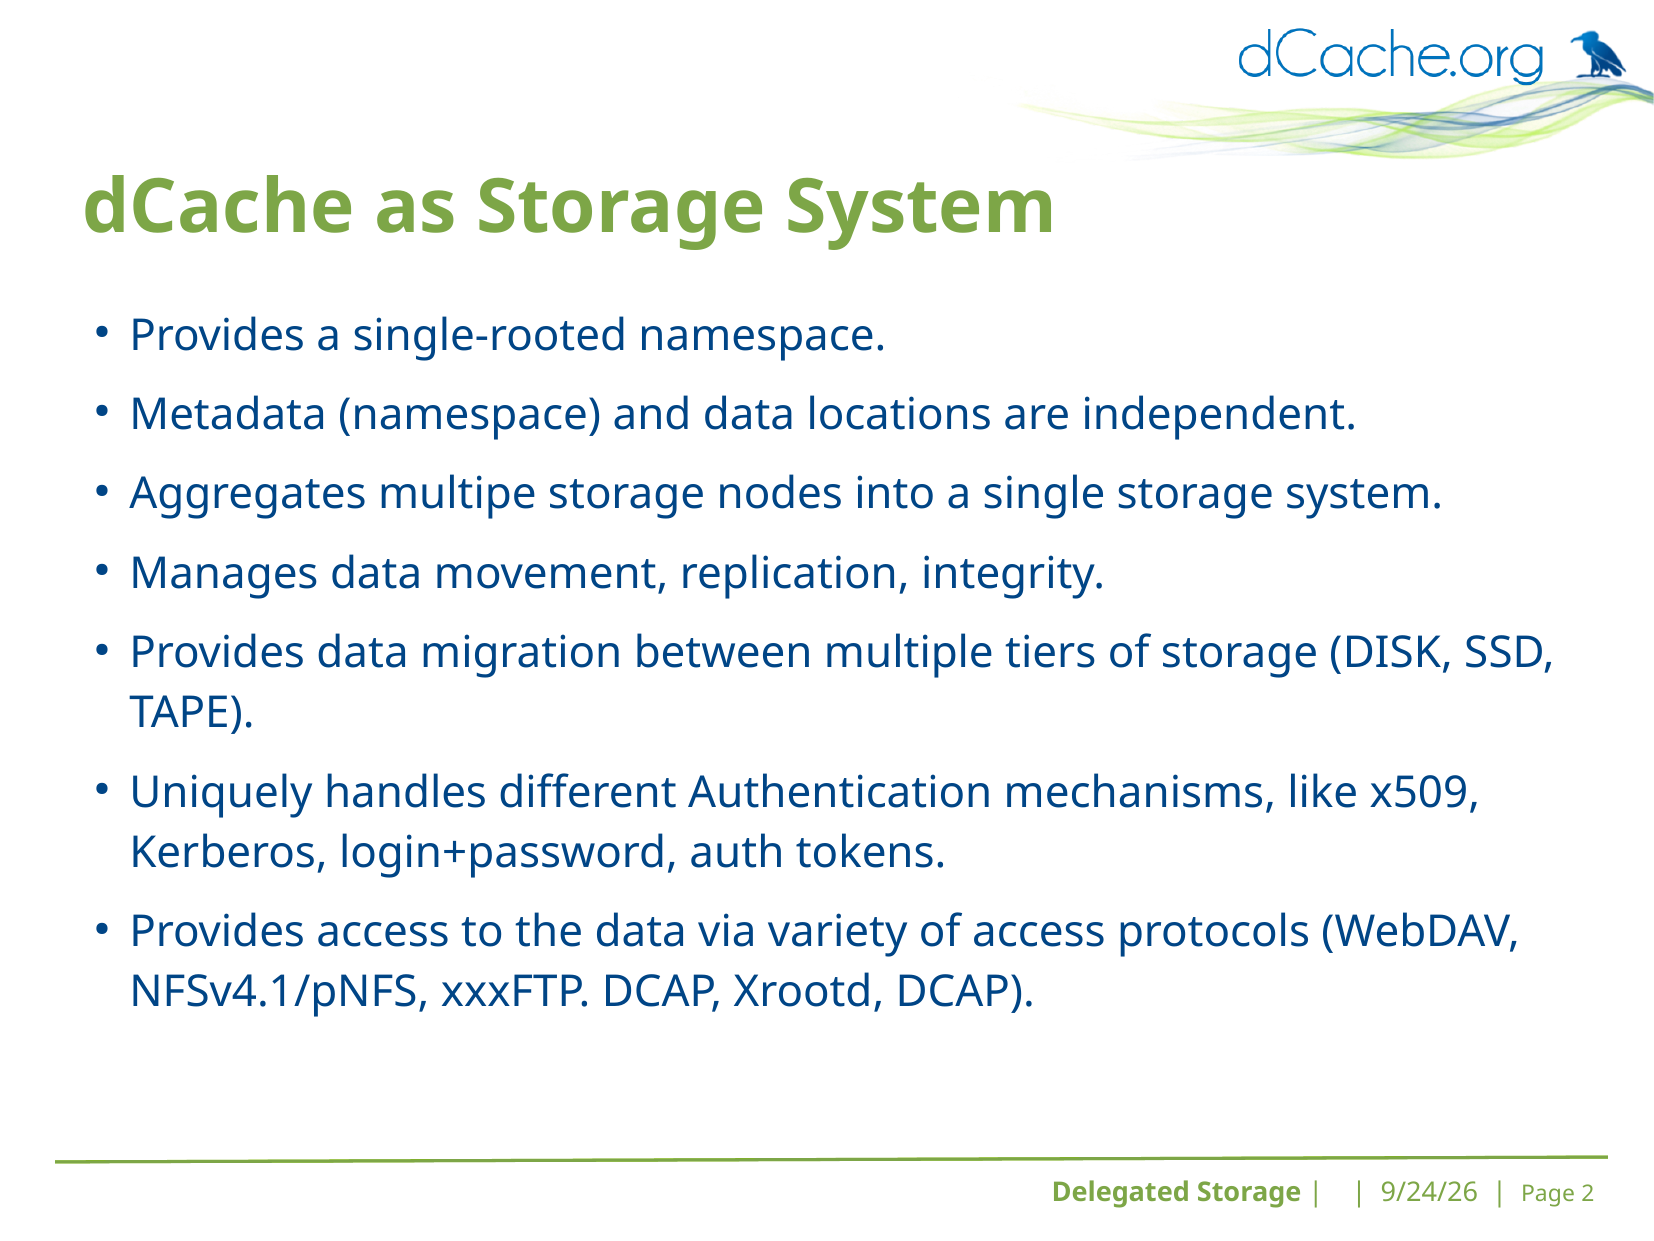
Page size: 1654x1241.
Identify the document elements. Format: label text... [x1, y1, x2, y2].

list Provides a single-rooted namespace. Metadata (namespace) and data locations are independent. Aggregates multipe storage nodes into a single storage system. Manages data movement, replication, integrity. Provides data migration between multiple tiers of storage (DISK, SSD, TAPE). Uniquely handles different Authentication mechanisms, like x509, Kerberos, login+password, auth tokens. Provides access to the data via variety of access protocols (WebDAV, NFSv4.1/pNFS, xxxFTP. DCAP, Xrootd, DCAP). [82, 302, 1571, 1023]
title dCache as Storage System [82, 155, 1605, 252]
picture [956, 16, 1654, 169]
